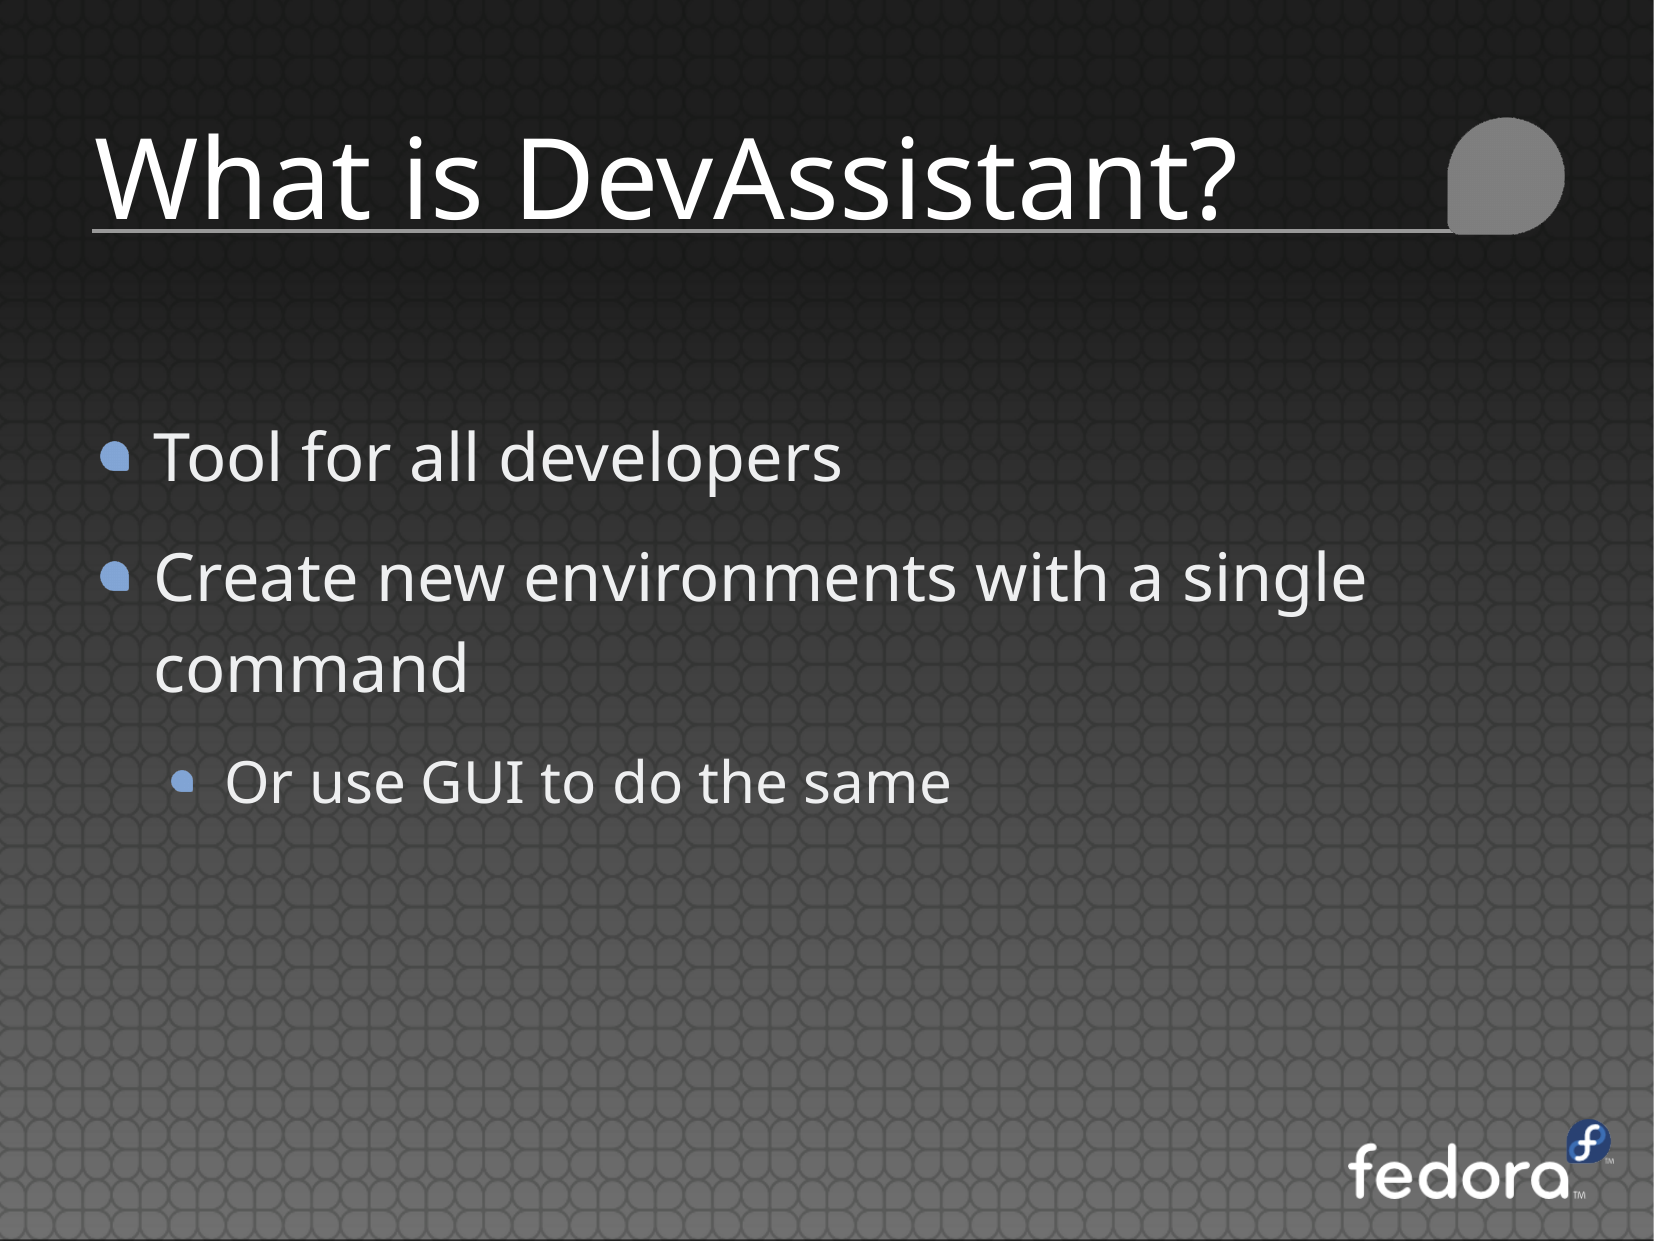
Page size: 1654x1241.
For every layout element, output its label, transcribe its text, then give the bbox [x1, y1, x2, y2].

title What is DevAssistant? [94, 100, 1426, 251]
picture [0, 0, 1654, 1241]
list Tool for all developers Create new environments with a single command Or use GUI to do the same [82, 290, 1571, 794]
